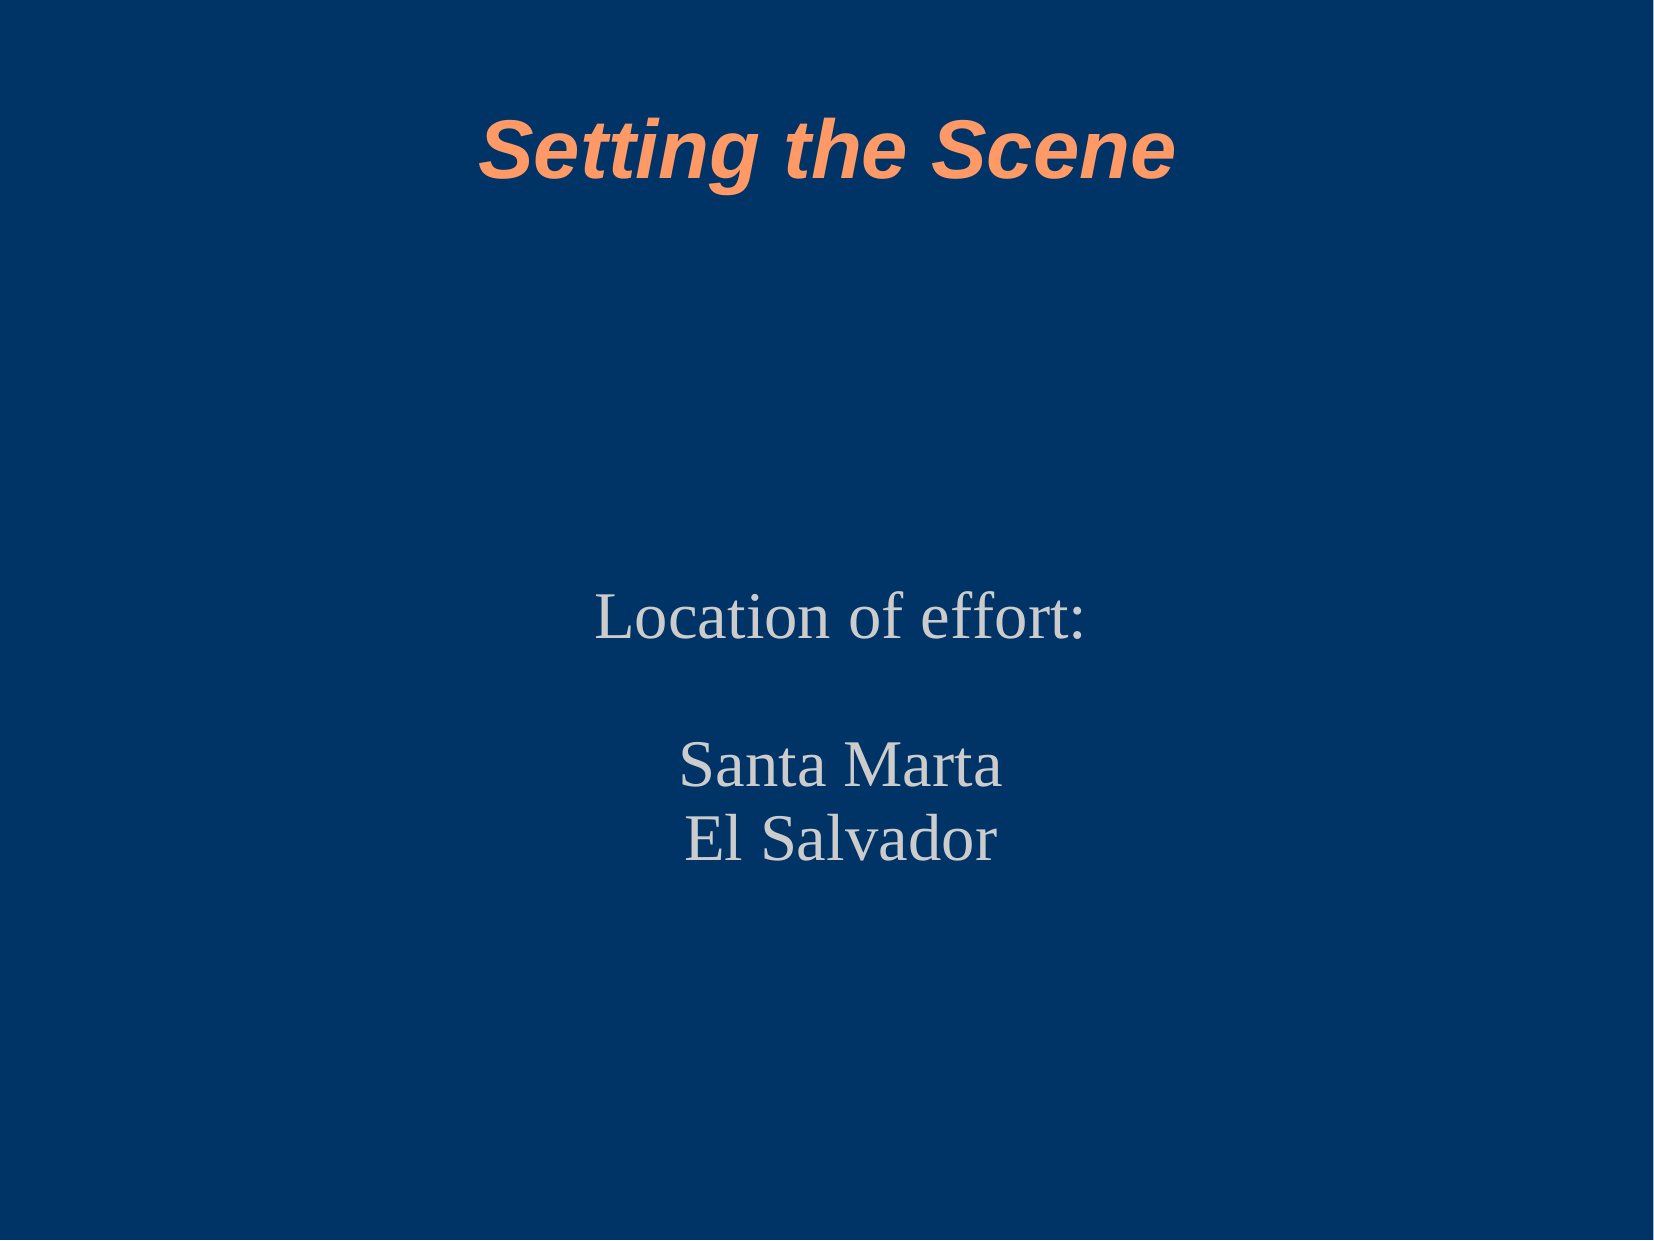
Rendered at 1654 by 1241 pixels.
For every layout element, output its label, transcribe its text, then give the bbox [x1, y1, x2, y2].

subtitle Location of effort: Santa Marta El Salvador [121, 329, 1561, 1125]
title Setting the Scene [121, 53, 1534, 247]
